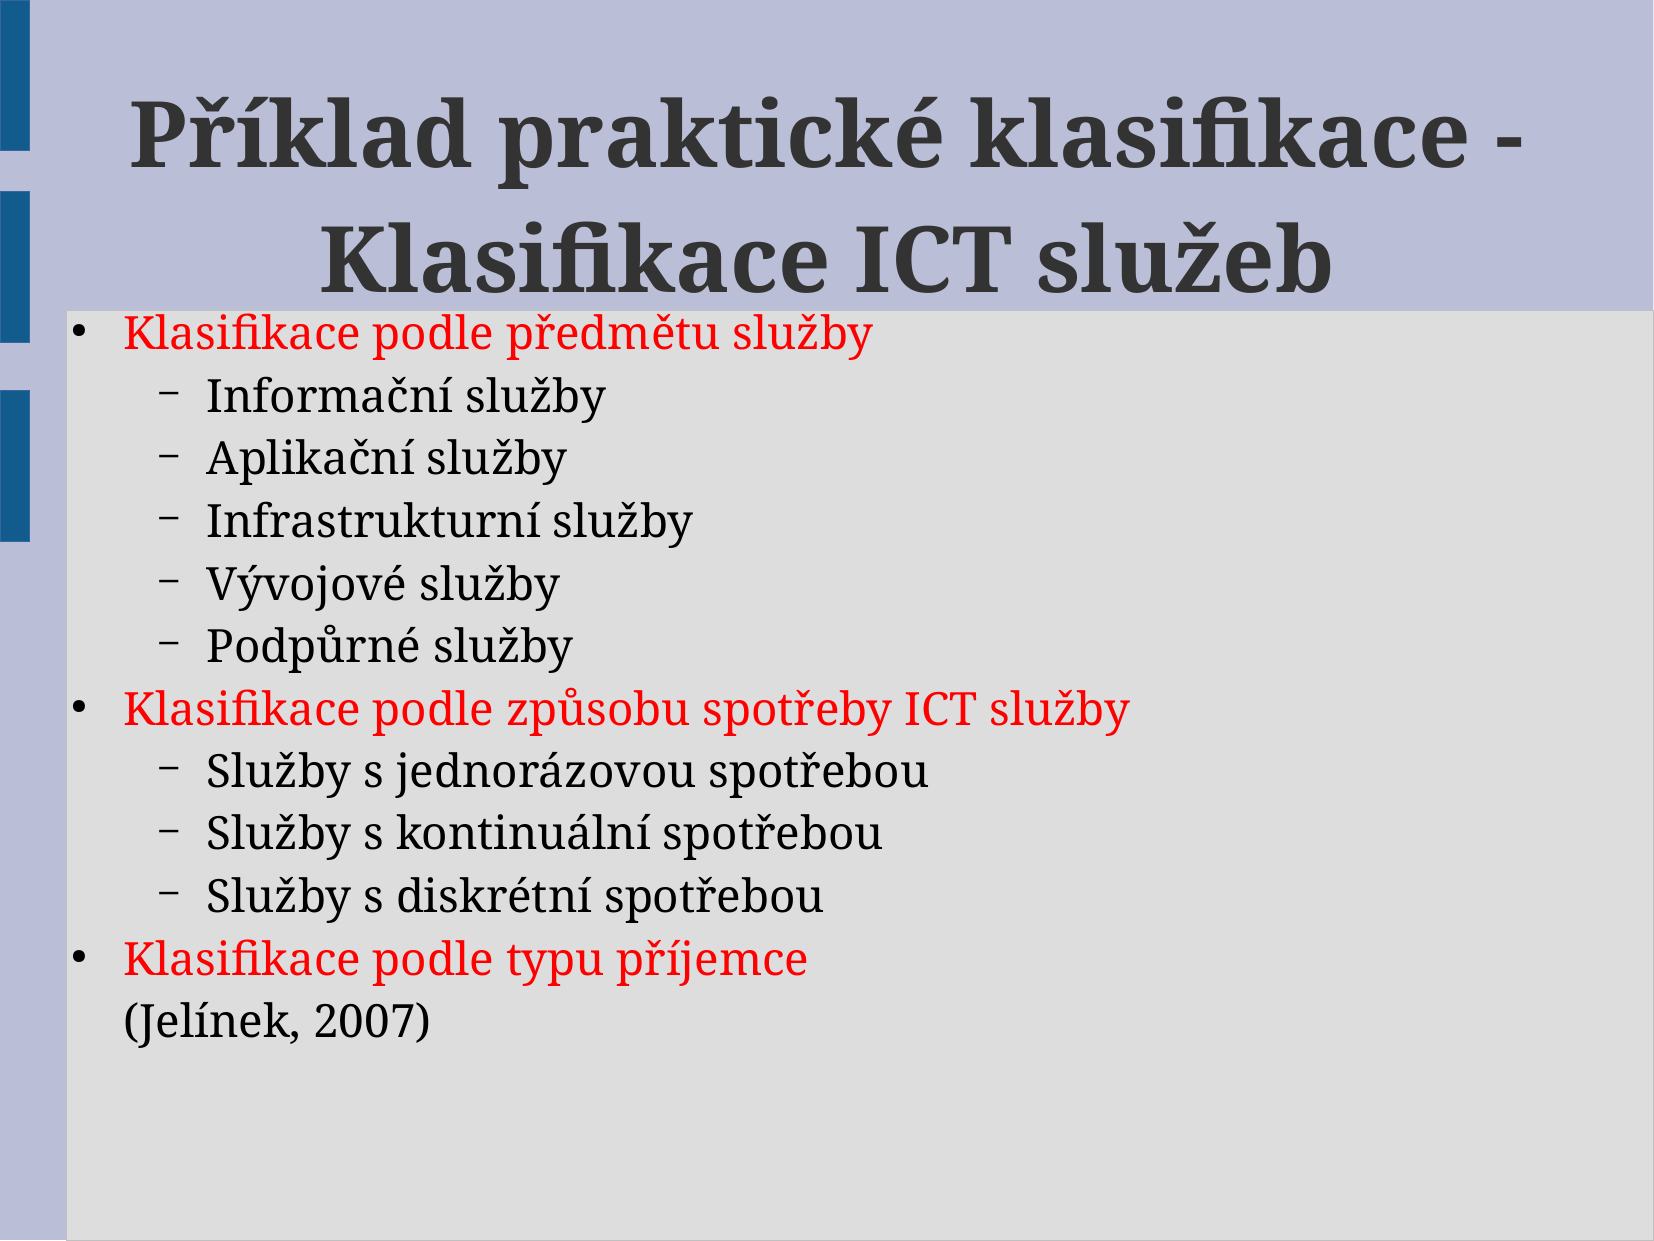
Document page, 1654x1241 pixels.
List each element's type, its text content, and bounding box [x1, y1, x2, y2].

list Klasifikace podle předmětu služby Informační služby Aplikační služby Infrastrukturní služby Vývojové služby Podpůrné služby Klasifikace podle způsobu spotřeby ICT služby Služby s jednorázovou spotřebou Služby s kontinuální spotřebou Služby s diskrétní spotřebou Klasifikace podle typu příjemce (Jelínek, 2007) [29, 221, 1446, 1241]
title Příklad praktické klasifikace - Klasifikace ICT služeb [121, 90, 1534, 300]
